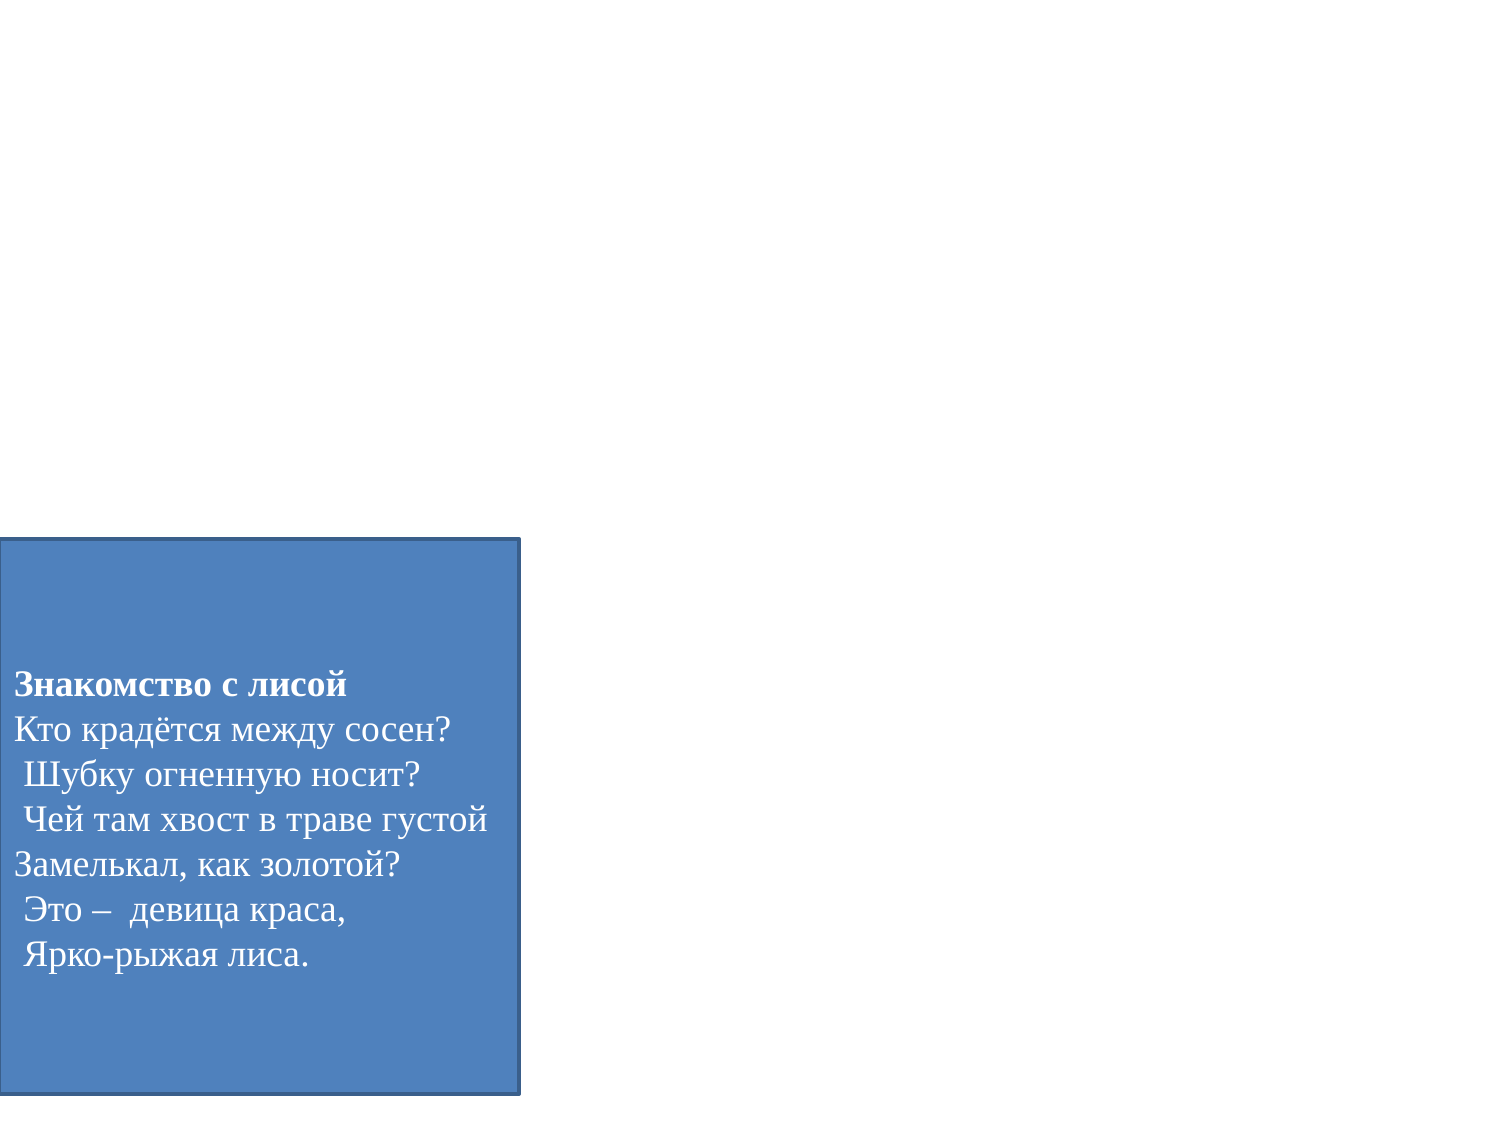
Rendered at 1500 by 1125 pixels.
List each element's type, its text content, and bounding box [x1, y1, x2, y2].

text_box Знакомство с лисой Кто крадётся между сосен? Шубку огненную носит? Чей там хвост в траве густой Замелькал, как золотой? Это – девица краса, Ярко-рыжая лиса. [0, 538, 519, 1094]
